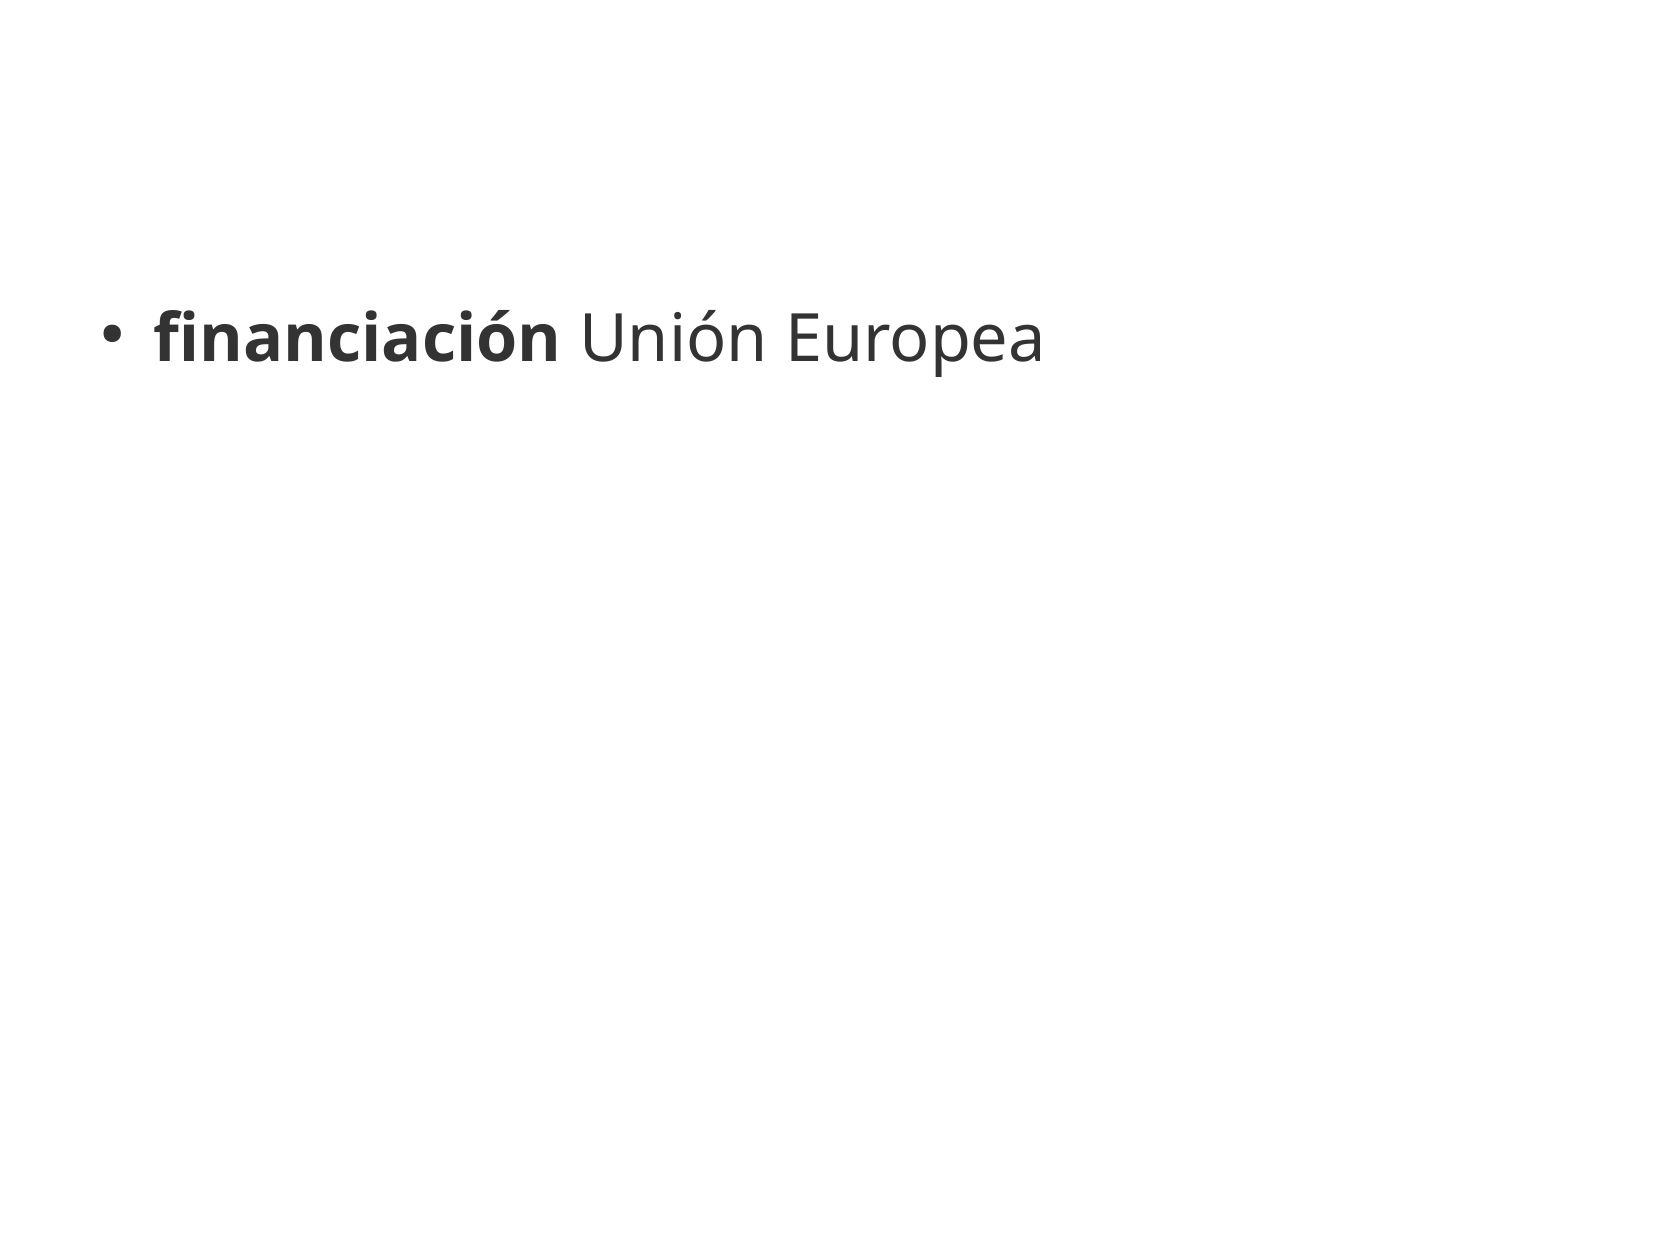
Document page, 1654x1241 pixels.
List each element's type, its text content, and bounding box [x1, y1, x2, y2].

list financiación Unión Europea [82, 290, 1571, 1109]
